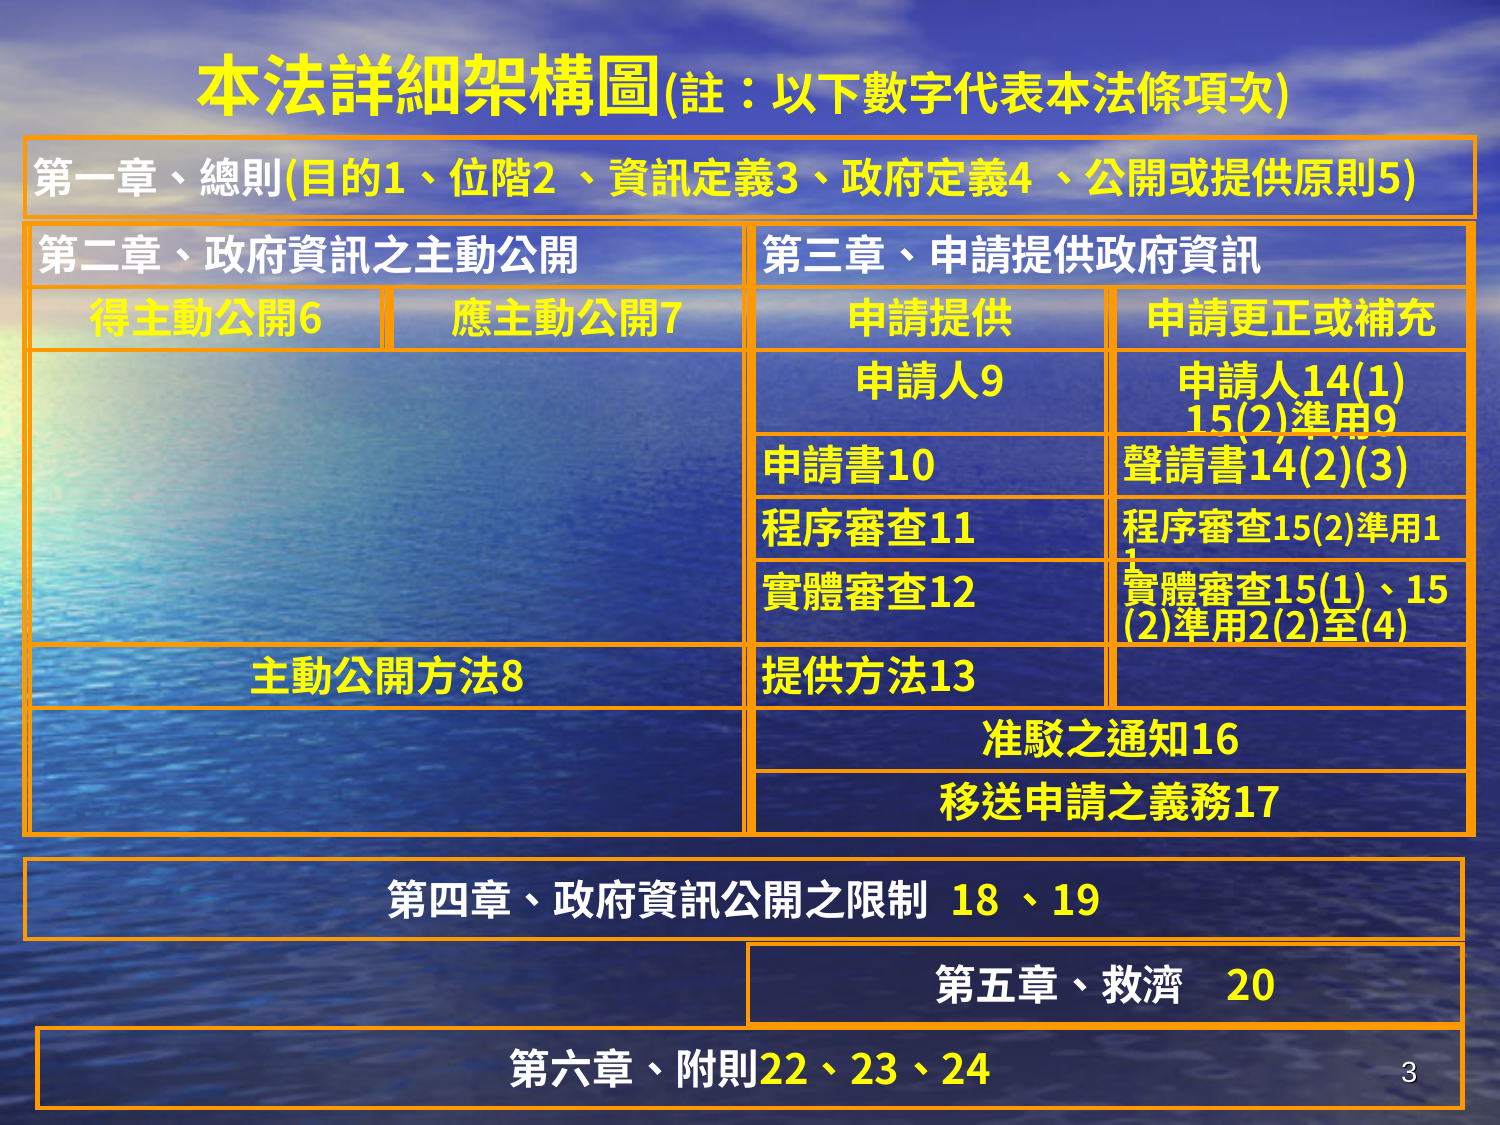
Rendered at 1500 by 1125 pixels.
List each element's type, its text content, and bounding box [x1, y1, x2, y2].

text_box 申請提供 [753, 289, 1106, 348]
text_box 本法詳細架構圖(註：以下數字代表本法條項次) [187, 28, 1384, 137]
text_box 申請人9 [753, 352, 1106, 432]
text_box 申請更正或補充 [1115, 289, 1468, 348]
text_box 第二章、政府資訊之主動公開 [29, 226, 745, 285]
text_box 實體審查12 [753, 562, 1106, 642]
text_box 准駁之通知16 [753, 710, 1468, 769]
text_box 第四章、政府資訊公開之限制 18 、19 [24, 859, 1463, 939]
text_box 第六章、附則22、23、24 [37, 1028, 1463, 1108]
text_box 程序審查11 [753, 499, 1106, 558]
text_box 提供方法13 [753, 647, 1106, 706]
text_box <編號> [1074, 1024, 1426, 1028]
text_box 移送申請之義務17 [753, 773, 1468, 832]
text_box 第一章、總則(目的1、位階2 、資訊定義3、政府定義4 、公開或提供原則5) [24, 137, 1476, 218]
text_box 得主動公開6 [29, 289, 383, 348]
text_box 申請書10 [753, 436, 1106, 495]
text_box 應主動公開7 [391, 289, 745, 348]
text_box 程序審查15(2)準用11 [1115, 499, 1468, 558]
picture [0, 0, 1500, 1125]
text_box 實體審查15(1)、15(2)準用2(2)至(4) [1115, 562, 1468, 642]
text_box 第三章、申請提供政府資訊 [753, 226, 1468, 285]
text_box 主動公開方法8 [29, 647, 745, 706]
text_box 聲請書14(2)(3) [1115, 436, 1468, 495]
text_box 第五章、救濟 20 [747, 943, 1463, 1024]
text_box 申請人14(1) 15(2)準用9 [1115, 352, 1468, 432]
